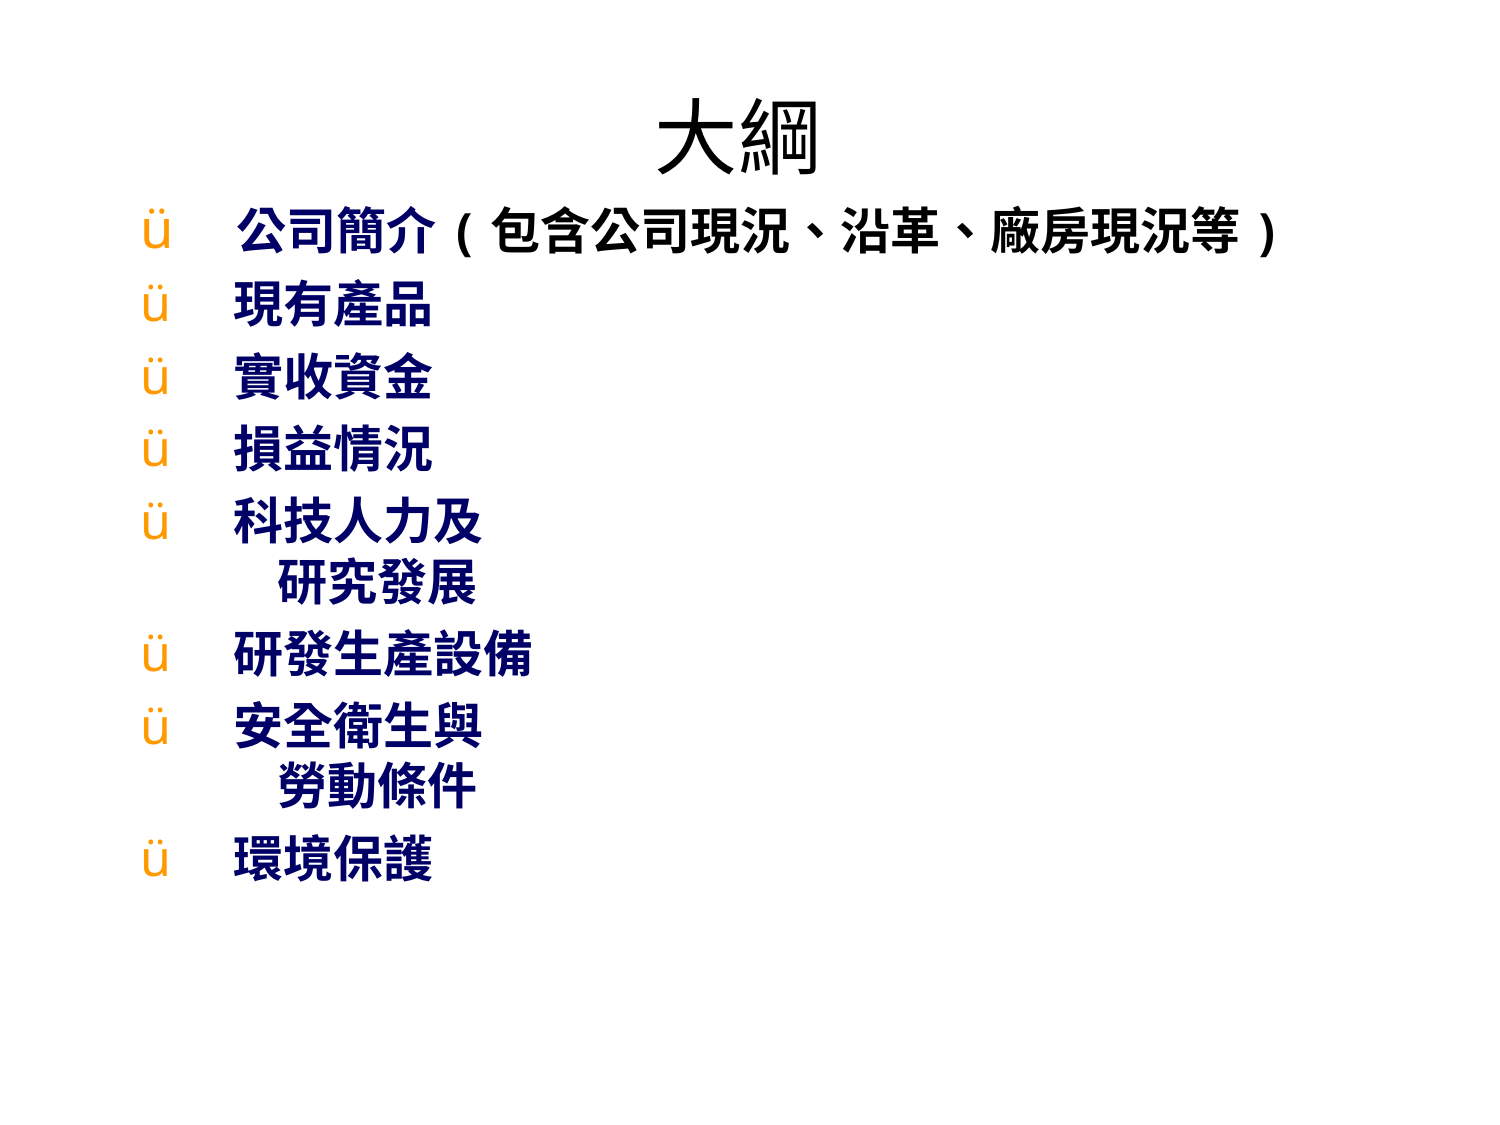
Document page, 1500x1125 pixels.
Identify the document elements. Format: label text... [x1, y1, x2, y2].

text_box 公司簡介(包含公司現況、沿革、廠房現況等) 現有產品 實收資金 損益情況 科技人力及 研究發展 研發生產設備 安全衛生與 勞動條件 環境保護 [125, 187, 1412, 941]
title 大綱 [123, 78, 1353, 173]
